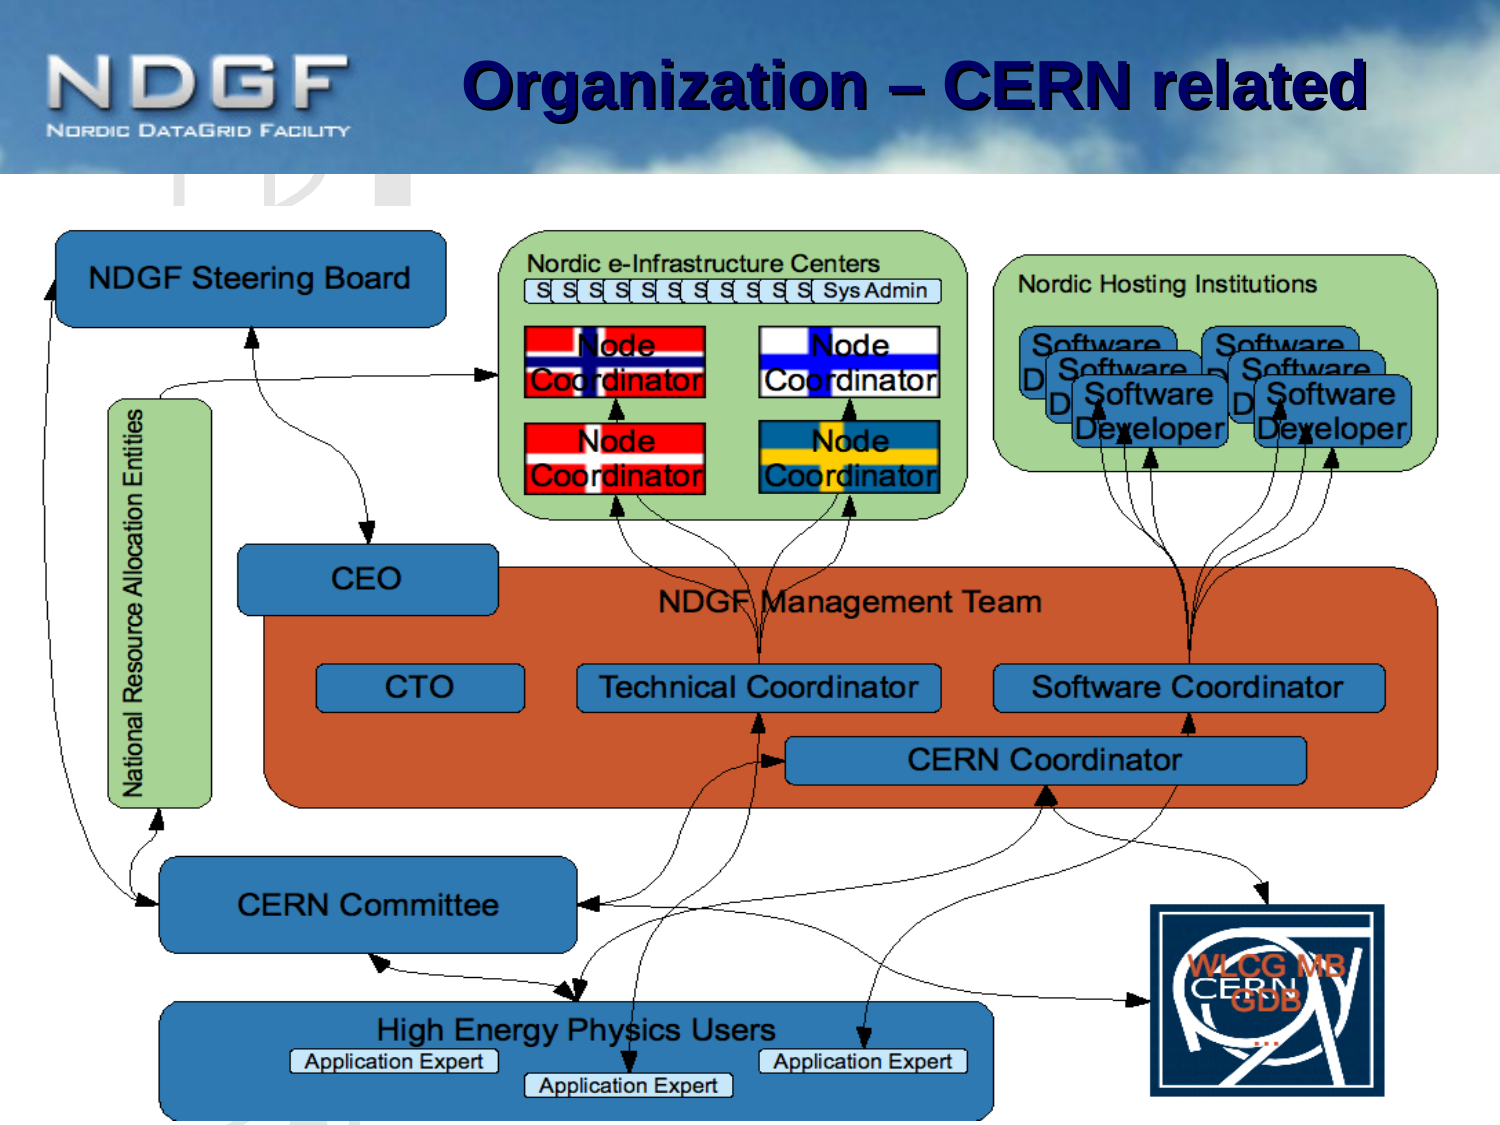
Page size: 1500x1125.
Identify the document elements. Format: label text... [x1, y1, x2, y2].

picture [0, 0, 1500, 1125]
title Organization – CERN related [372, 0, 1459, 170]
